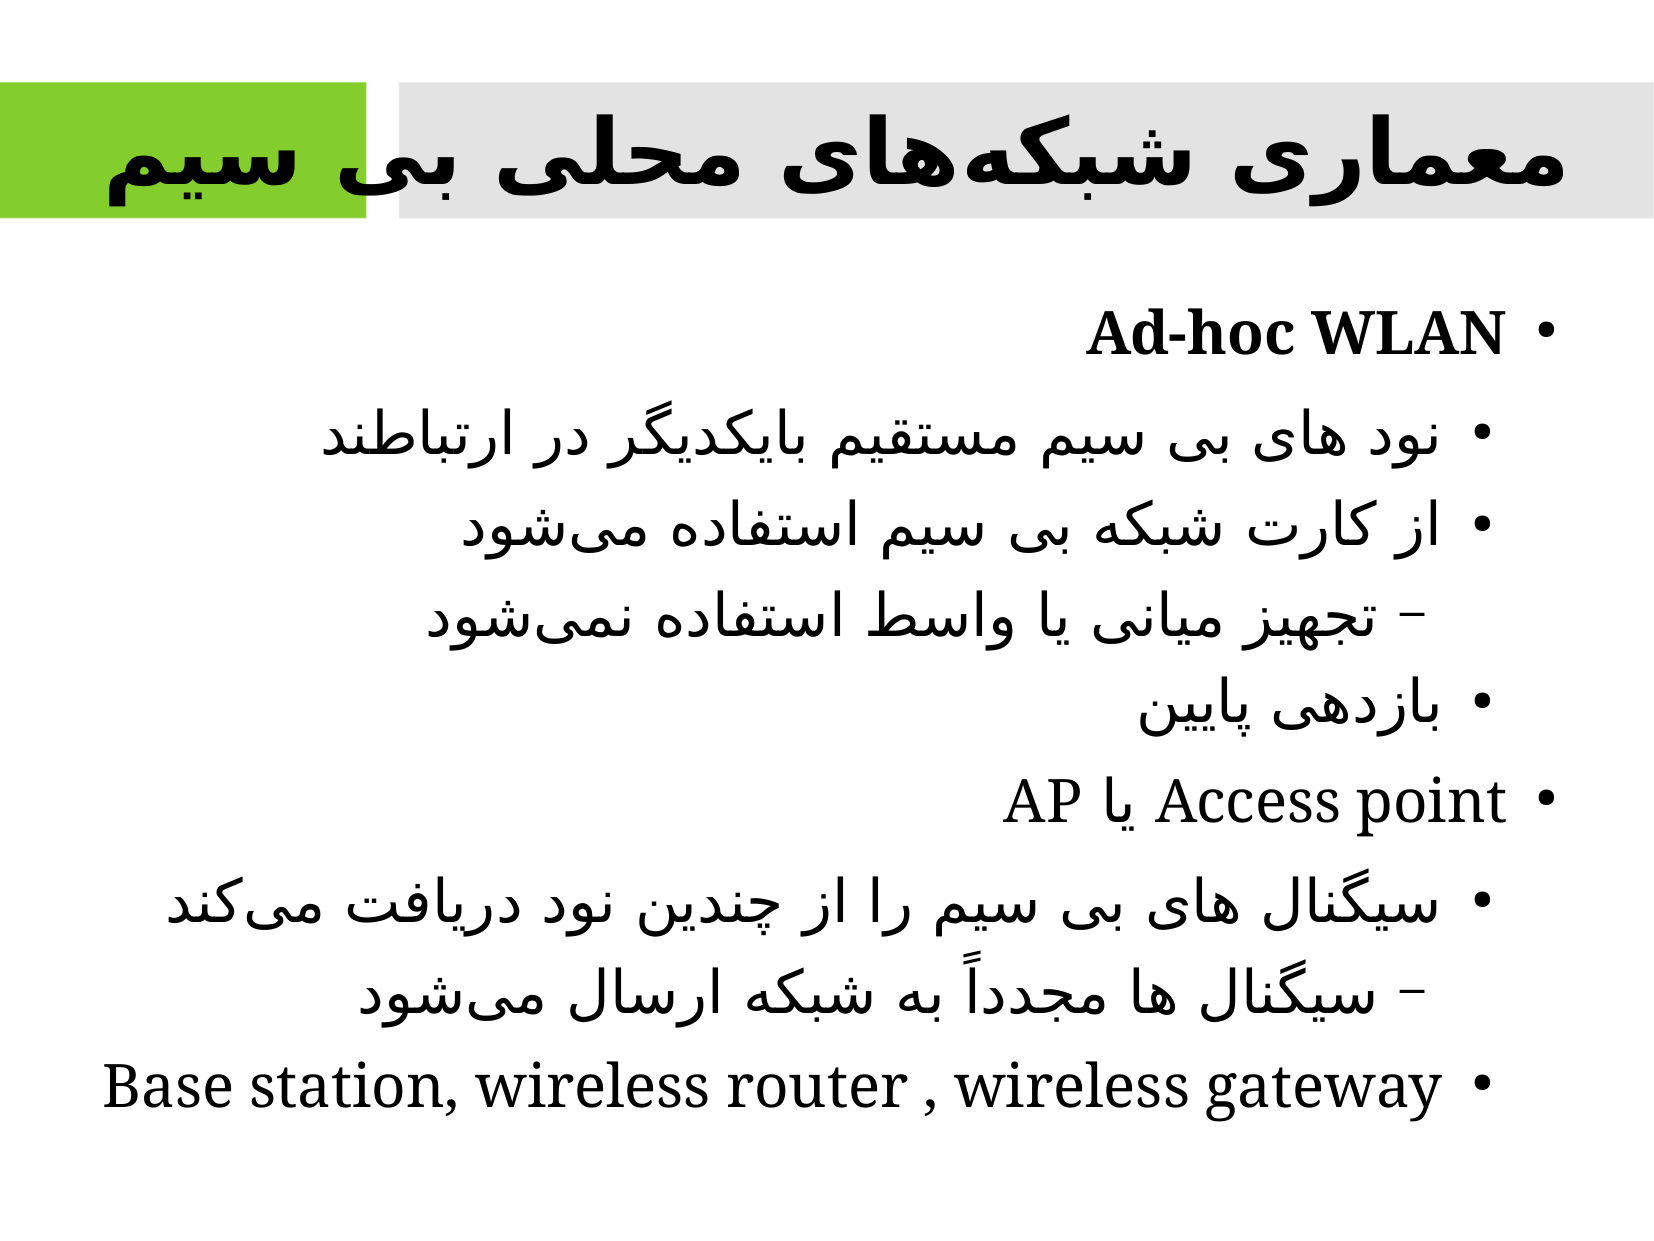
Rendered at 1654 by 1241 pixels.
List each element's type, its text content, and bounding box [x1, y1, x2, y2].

title معماری شبکه‌های محلی بی سیم [82, 49, 1571, 257]
list Ad-hoc WLAN نود های بی سیم مستقیم بایکدیگر در ارتباطند از کارت شبکه بی سیم استفاده می‌شود تجهیز میانی یا واسط استفاده نمی‌شود بازدهی پایین Access point یا AP سیگنال های بی سیم را از چندین نود دریافت می‌کند سیگنال ها مجدداً به شبکه ارسال می‌شود Base station, wireless router , wireless gateway [82, 290, 1571, 1182]
picture [0, 0, 1654, 1241]
